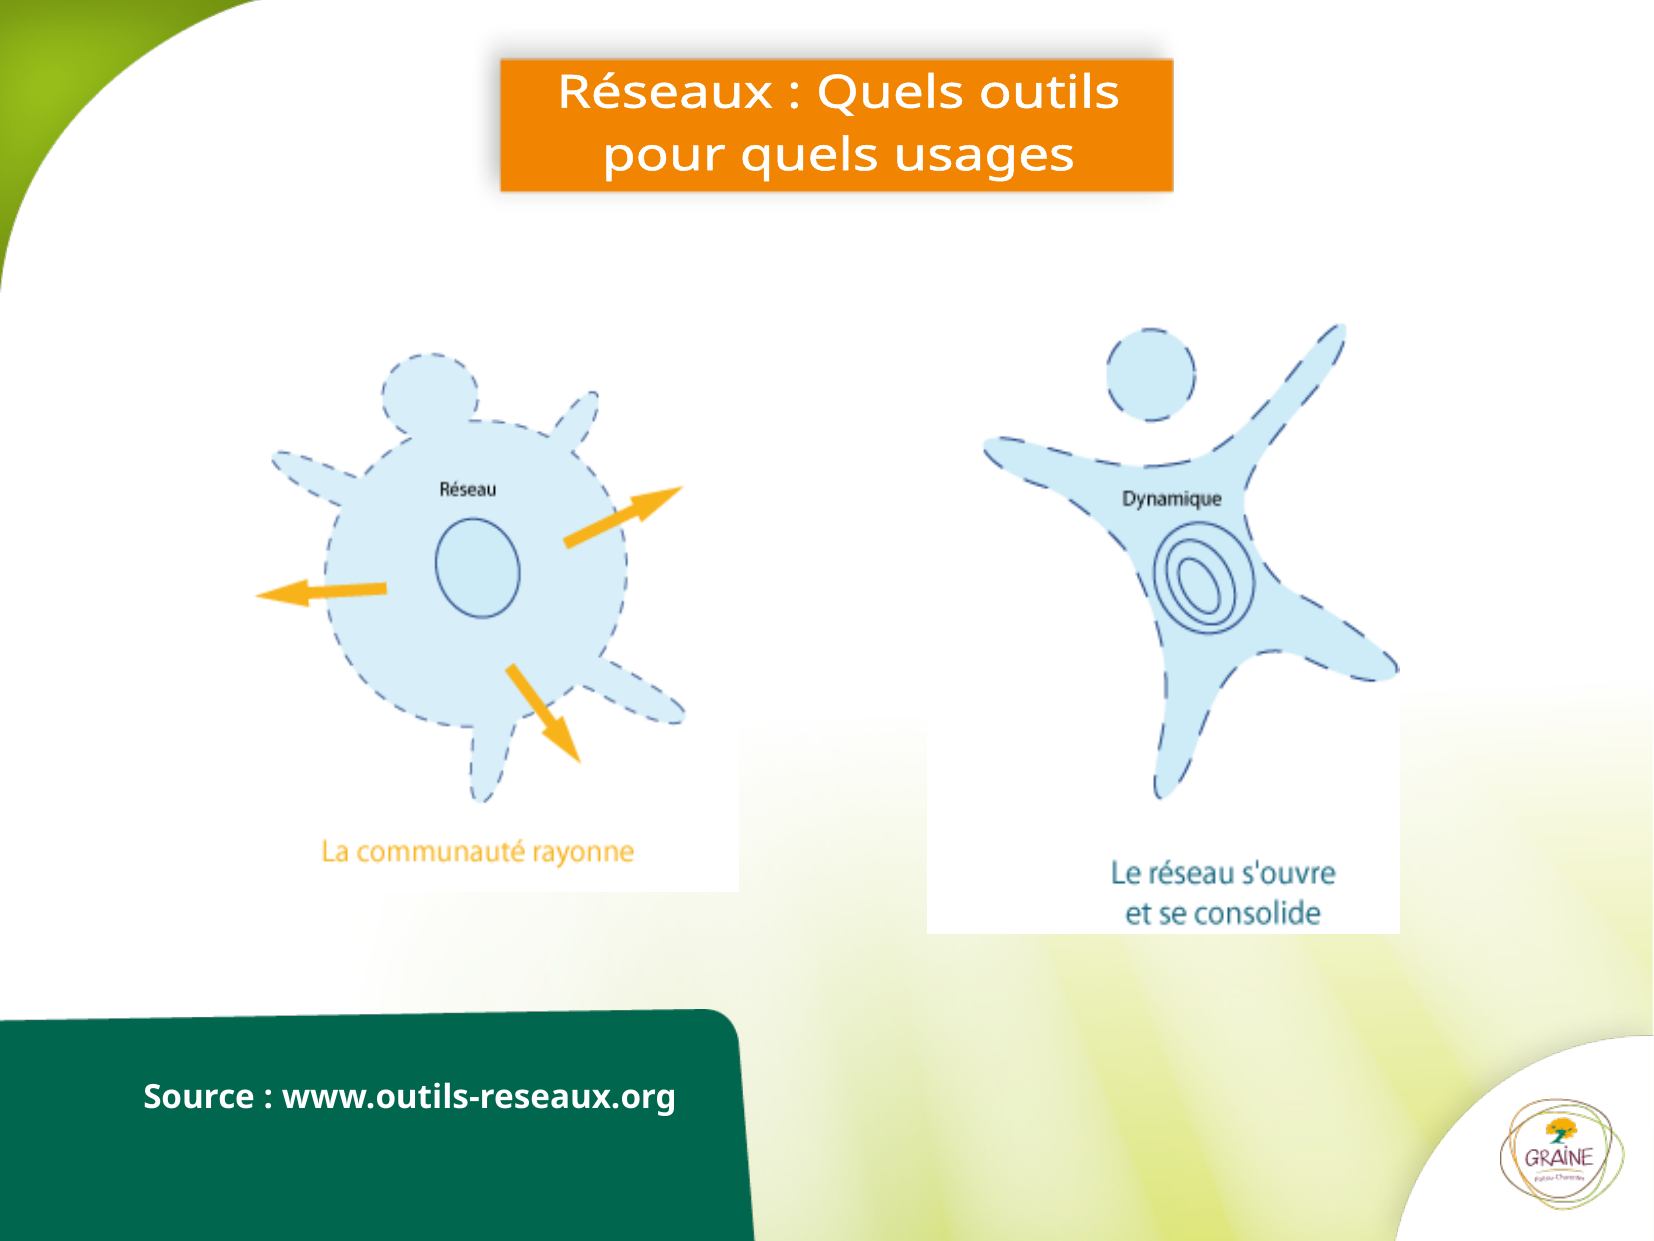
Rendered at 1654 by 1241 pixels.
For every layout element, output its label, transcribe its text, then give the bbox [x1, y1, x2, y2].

list Source : www.outils-reseaux.org [0, 1003, 709, 1241]
picture [0, 0, 263, 300]
picture [472, 23, 1182, 213]
picture [0, 283, 1654, 1241]
title Réseaux : Quels outils pour quels usages [501, 47, 1176, 196]
